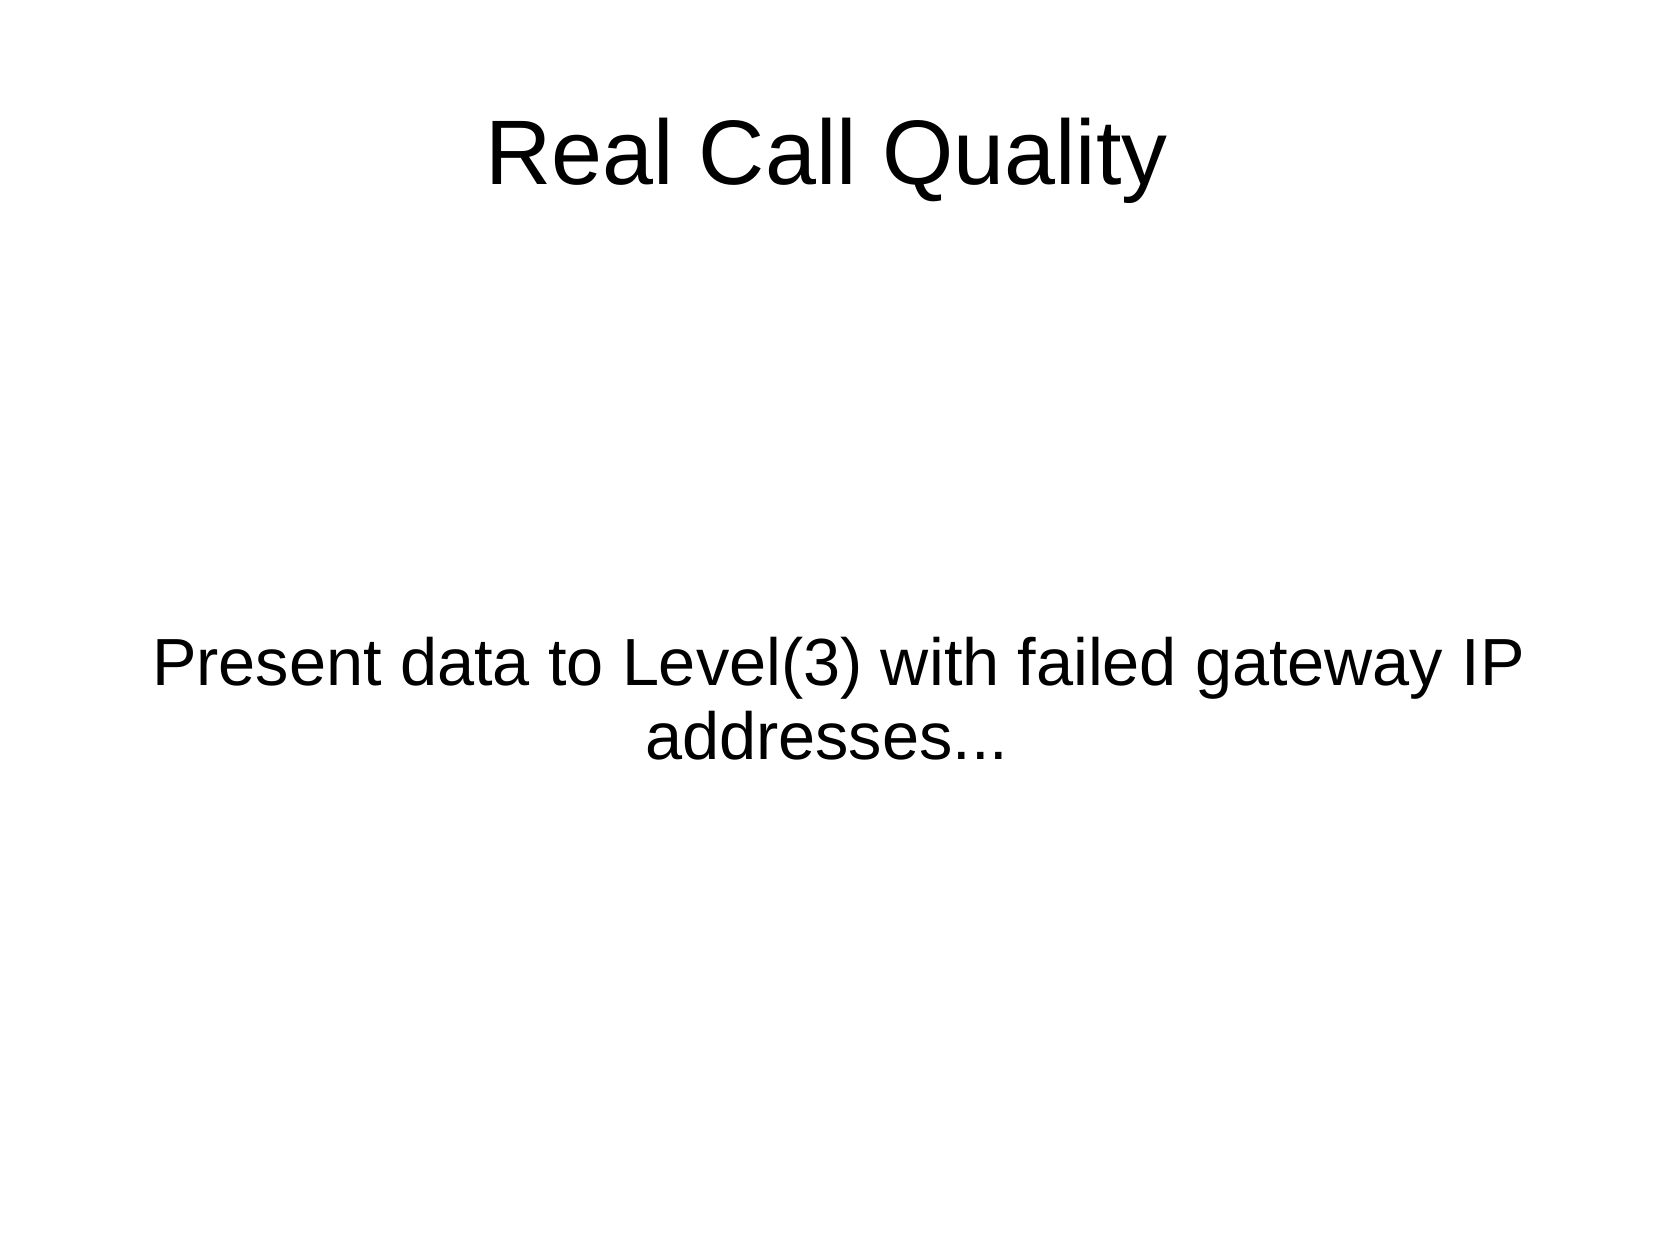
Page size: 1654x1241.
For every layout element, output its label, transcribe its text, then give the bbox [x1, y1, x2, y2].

title Real Call Quality [82, 49, 1571, 257]
subtitle Present data to Level(3) with failed gateway IP addresses... [82, 290, 1571, 1109]
